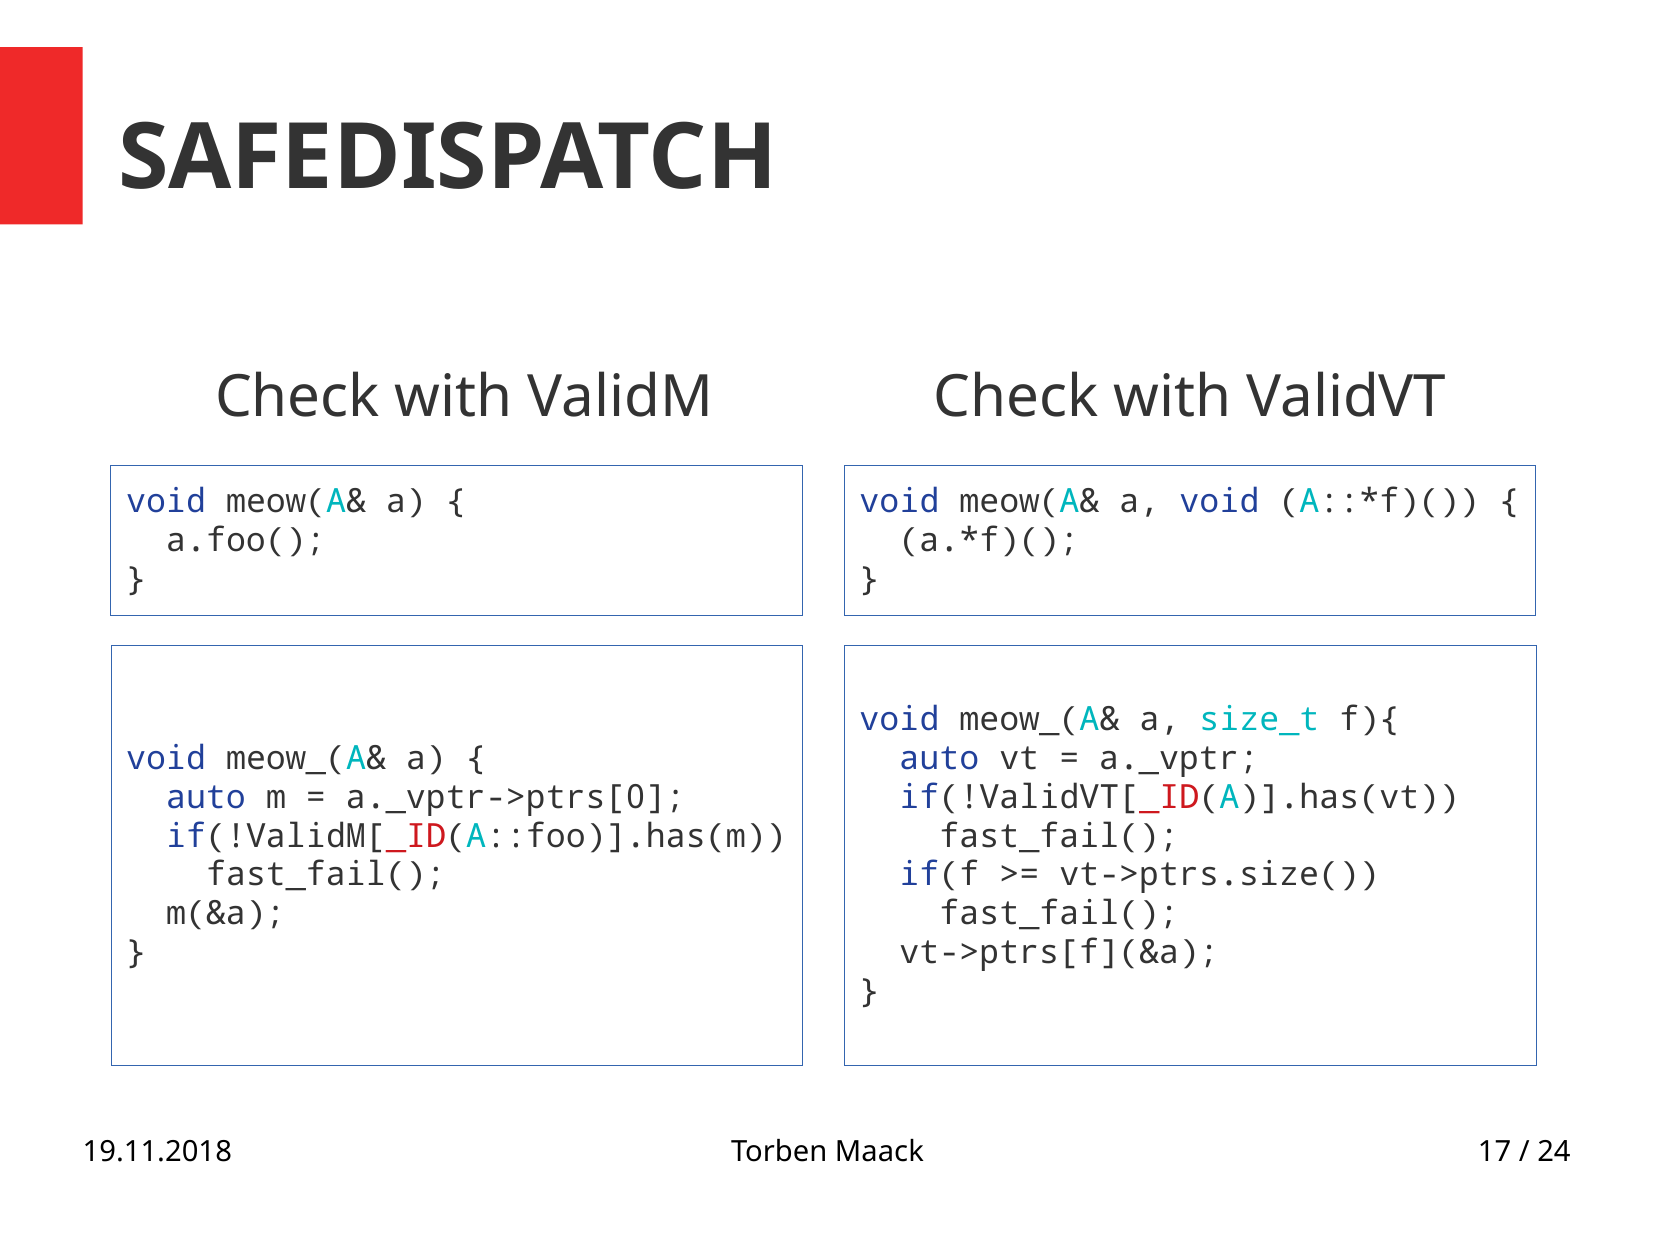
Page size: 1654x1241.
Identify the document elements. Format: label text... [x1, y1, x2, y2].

list Check with ValidM [118, 354, 810, 421]
list void meow(A& a, void (A::*f)()) { (a.*f)(); } [844, 465, 1536, 616]
list void meow_(A& a) { auto m = a._vptr->ptrs[0]; if(!ValidM[_ID(A::foo)].has(m)) fast_fail(); m(&a); } [111, 645, 803, 1066]
list void meow(A& a) { a.foo(); } [110, 465, 803, 616]
list void meow_(A& a, size_t f){ auto vt = a._vptr; if(!ValidVT[_ID(A)].has(vt)) fast_fail(); if(f >= vt->ptrs.size()) fast_fail(); vt->ptrs[f](&a); } [844, 645, 1537, 1066]
title SAFEDISPATCH [118, 49, 1571, 257]
list Check with ValidVT [844, 354, 1536, 421]
